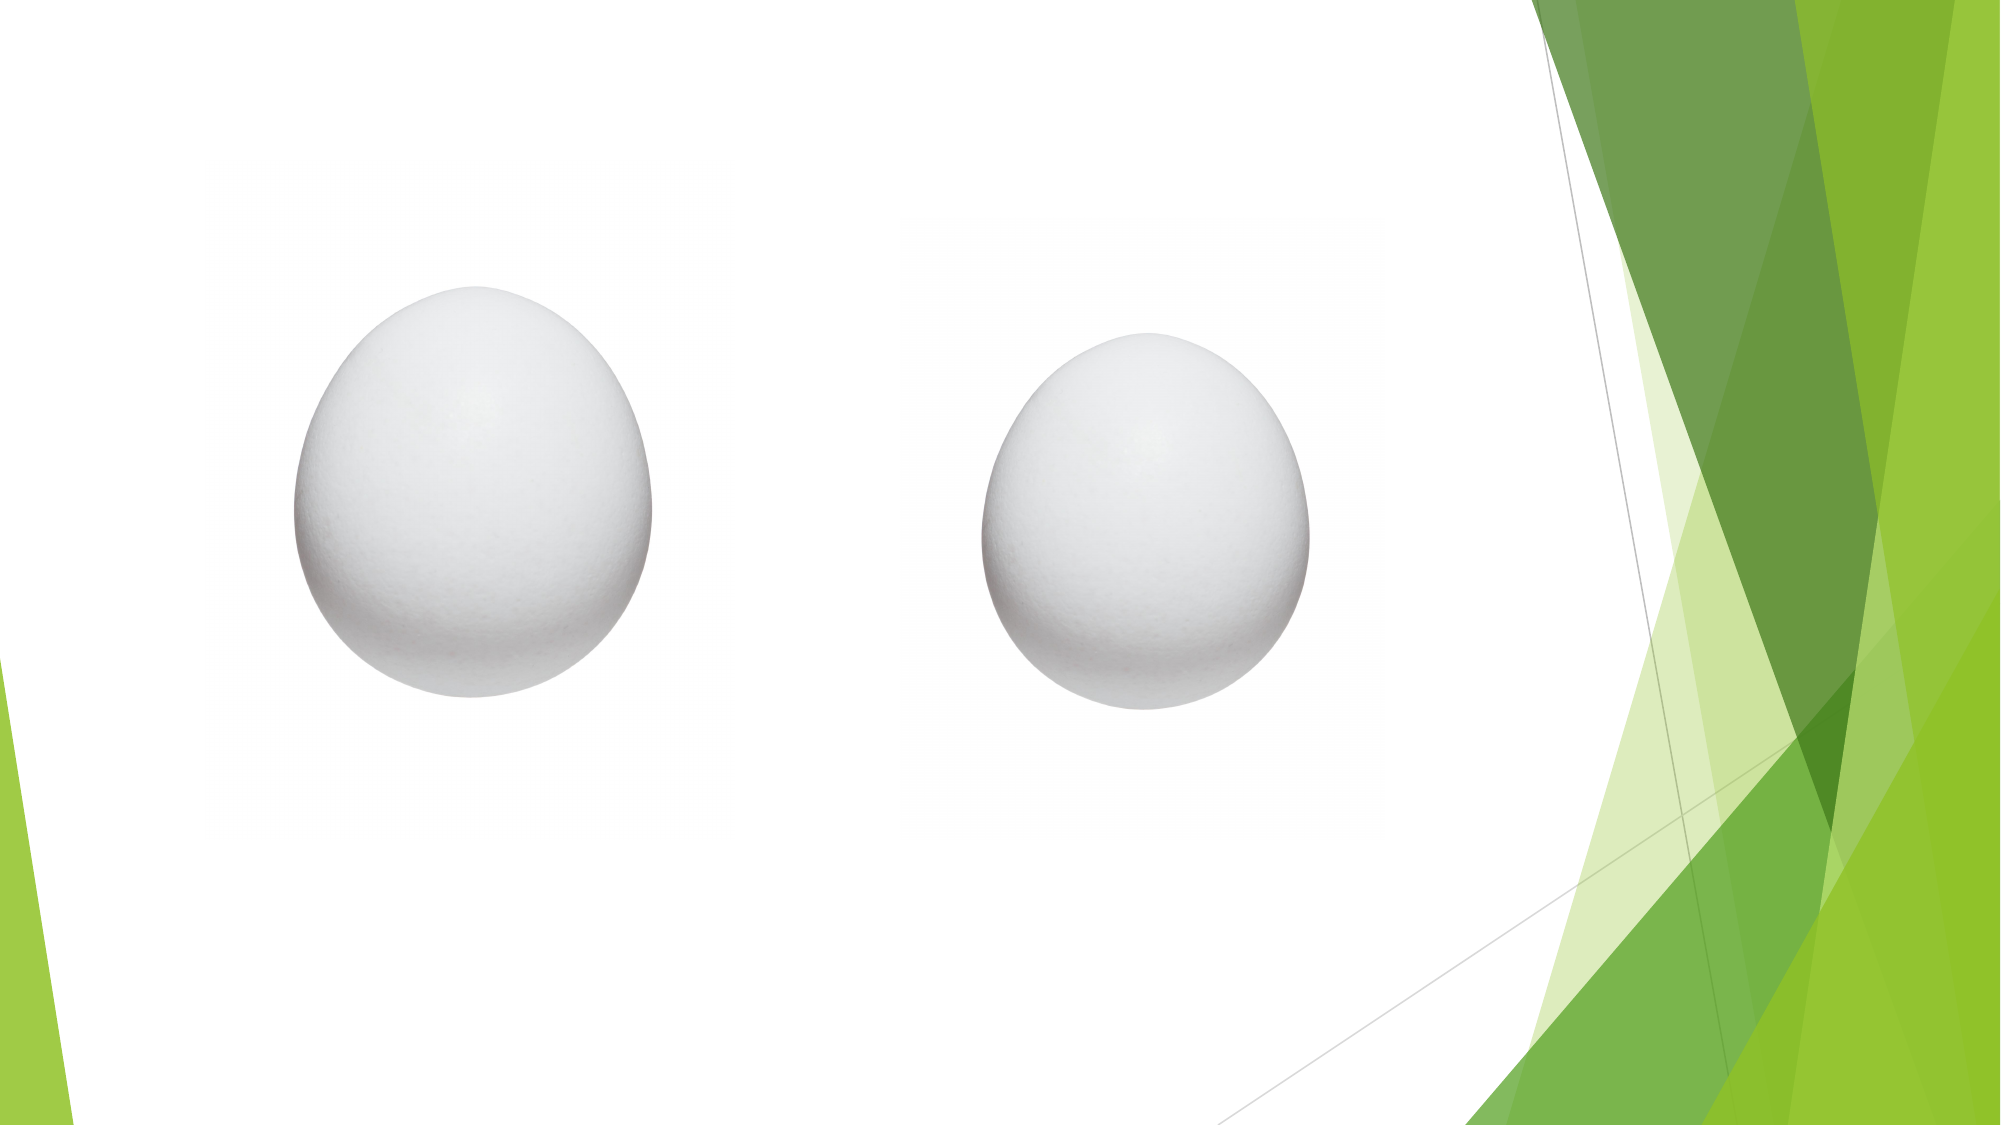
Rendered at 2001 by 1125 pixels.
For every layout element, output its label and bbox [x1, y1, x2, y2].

picture [205, 160, 735, 840]
picture [900, 217, 1385, 840]
